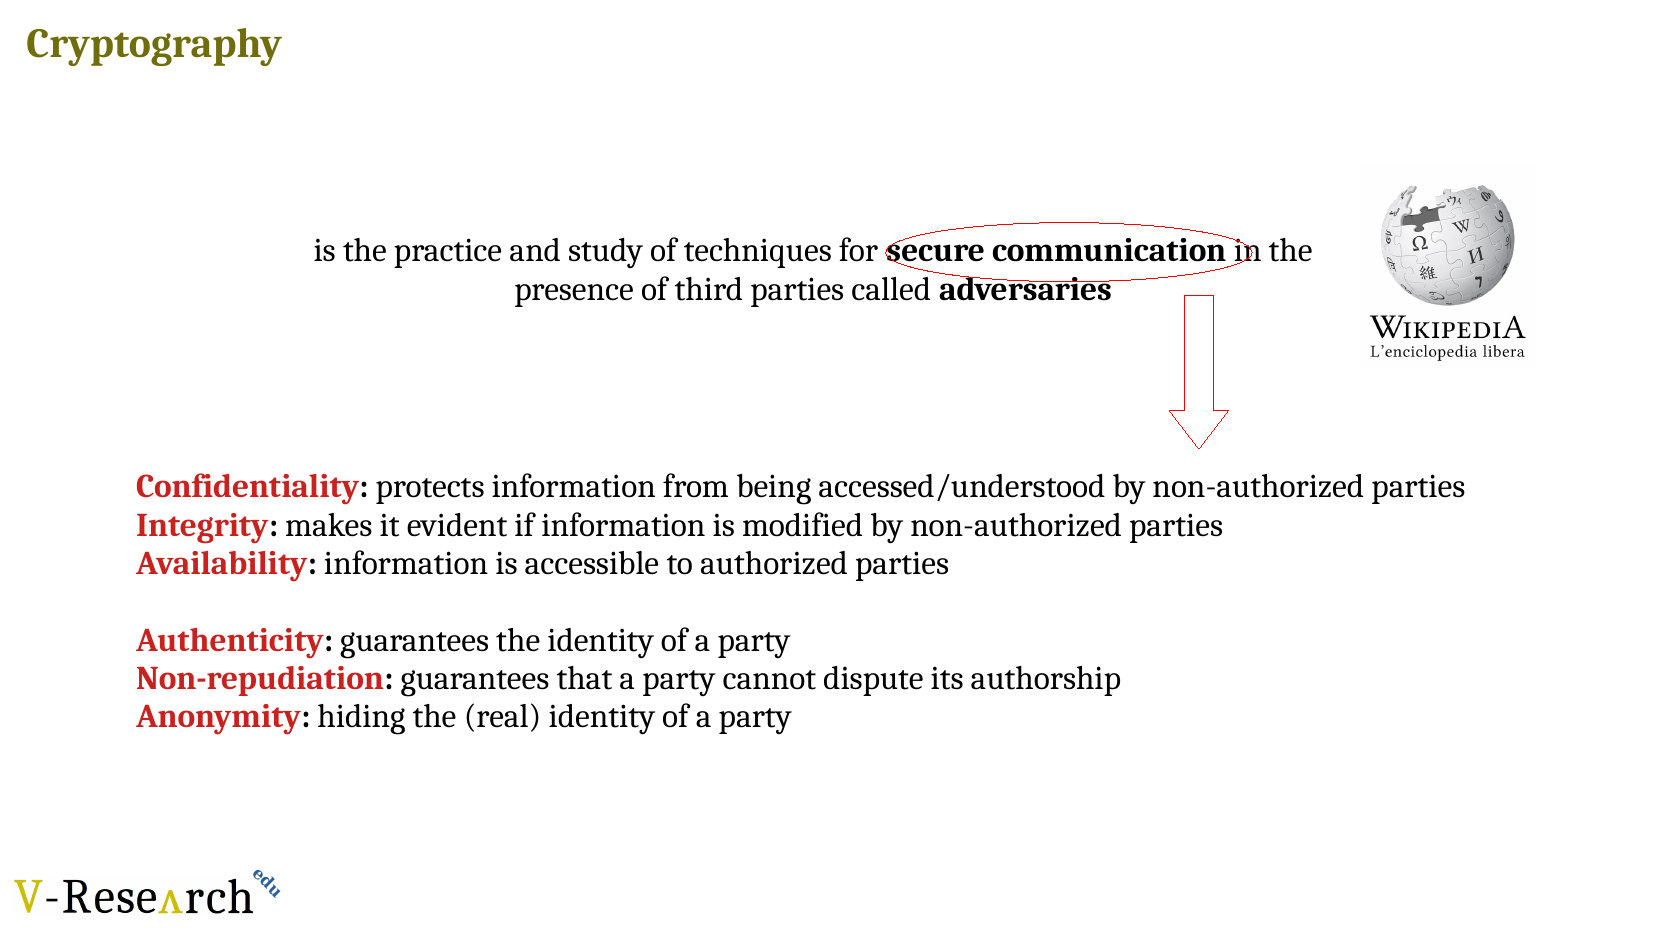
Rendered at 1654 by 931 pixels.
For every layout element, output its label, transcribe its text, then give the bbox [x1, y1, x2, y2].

picture [1359, 165, 1536, 367]
text_box Confidentiality: protects information from being accessed/understood by non-authorized parties Integrity: makes it evident if information is modified by non-authorized parties Availability: information is accessible to authorized parties Authenticity: guarantees the identity of a party Non-repudiation: guarantees that a party cannot dispute its authorship Anonymity: hiding the (real) identity of a party [121, 460, 1541, 749]
text_box Cryptography [11, 12, 1193, 77]
picture [11, 876, 255, 916]
text_box edu [222, 847, 333, 931]
text_box is the practice and study of techniques for secure communication in the presence of third parties called adversaries [271, 224, 1355, 318]
